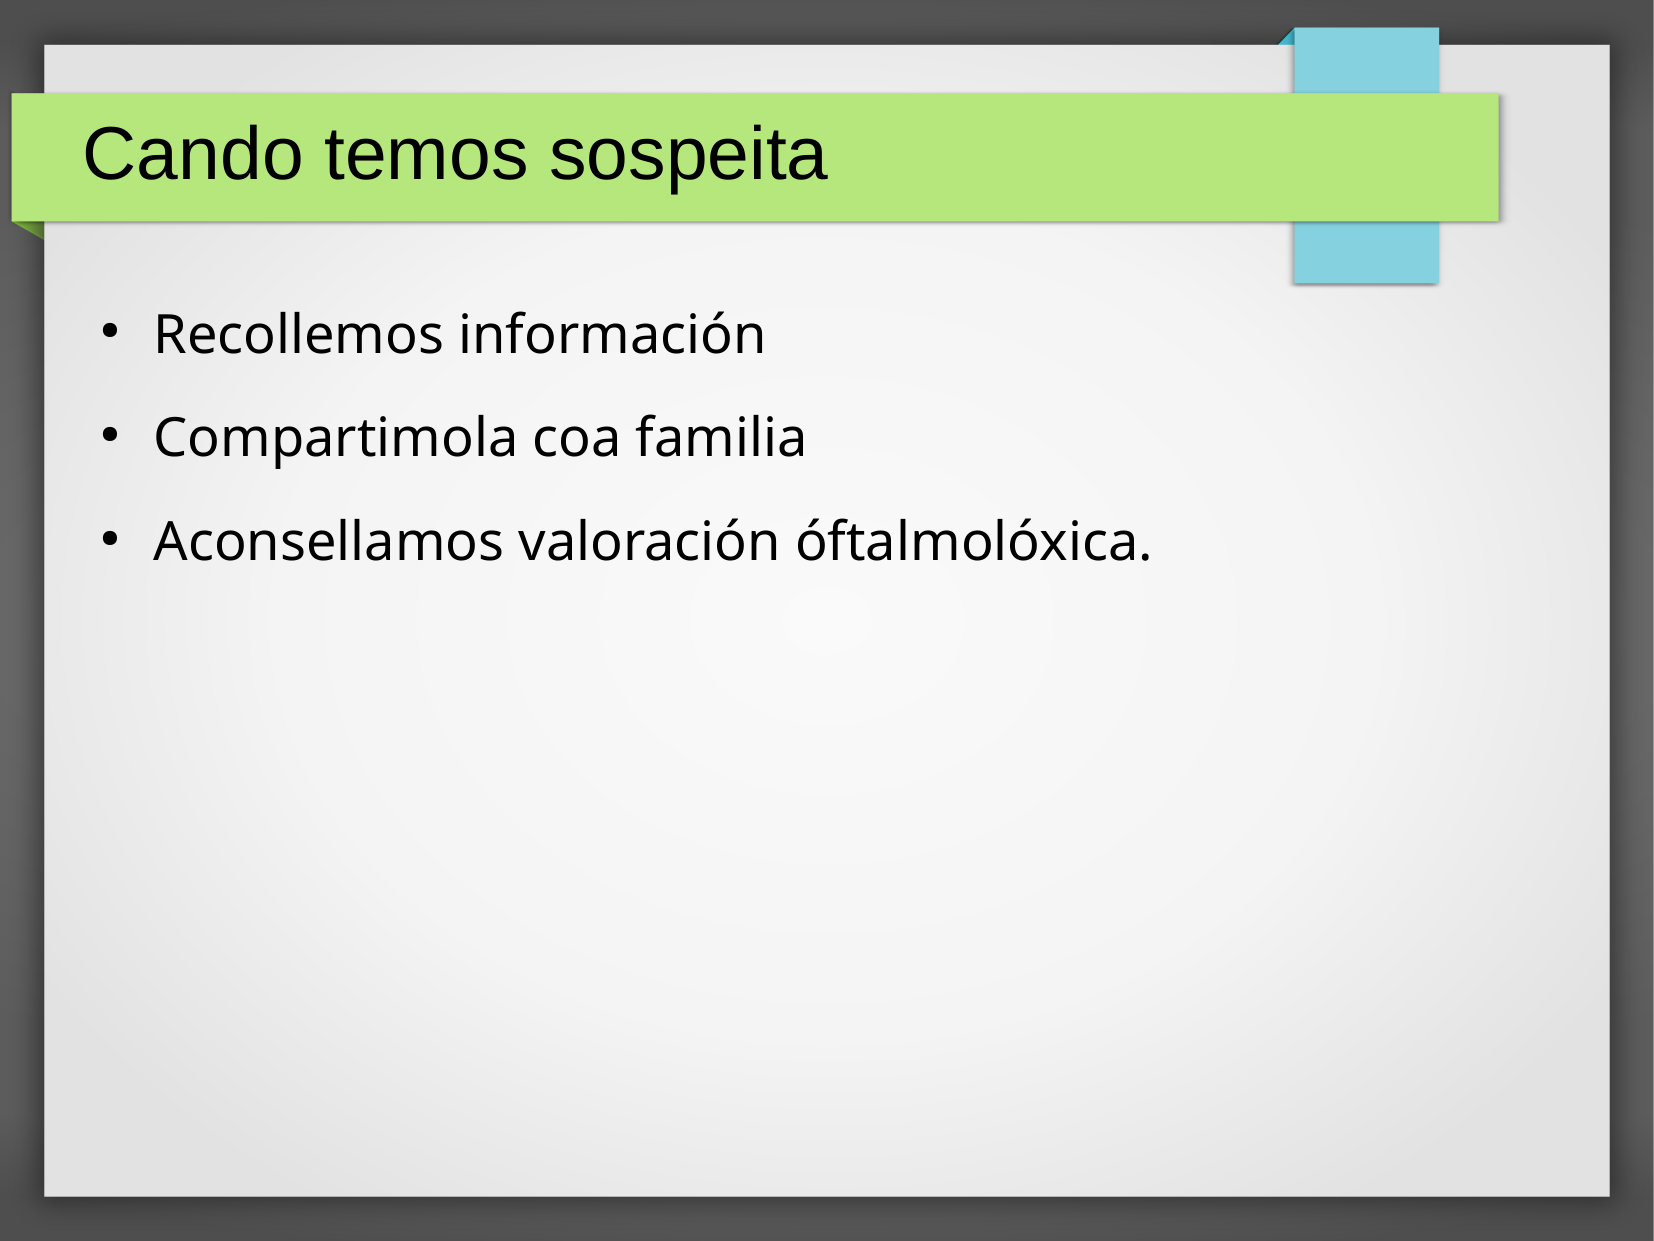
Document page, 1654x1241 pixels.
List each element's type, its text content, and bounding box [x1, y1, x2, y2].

title Cando temos sospeita [82, 94, 1264, 213]
picture [0, 0, 1654, 1241]
list Recollemos información Compartimola coa familia Aconsellamos valoración óftalmolóxica. [82, 295, 1571, 1015]
